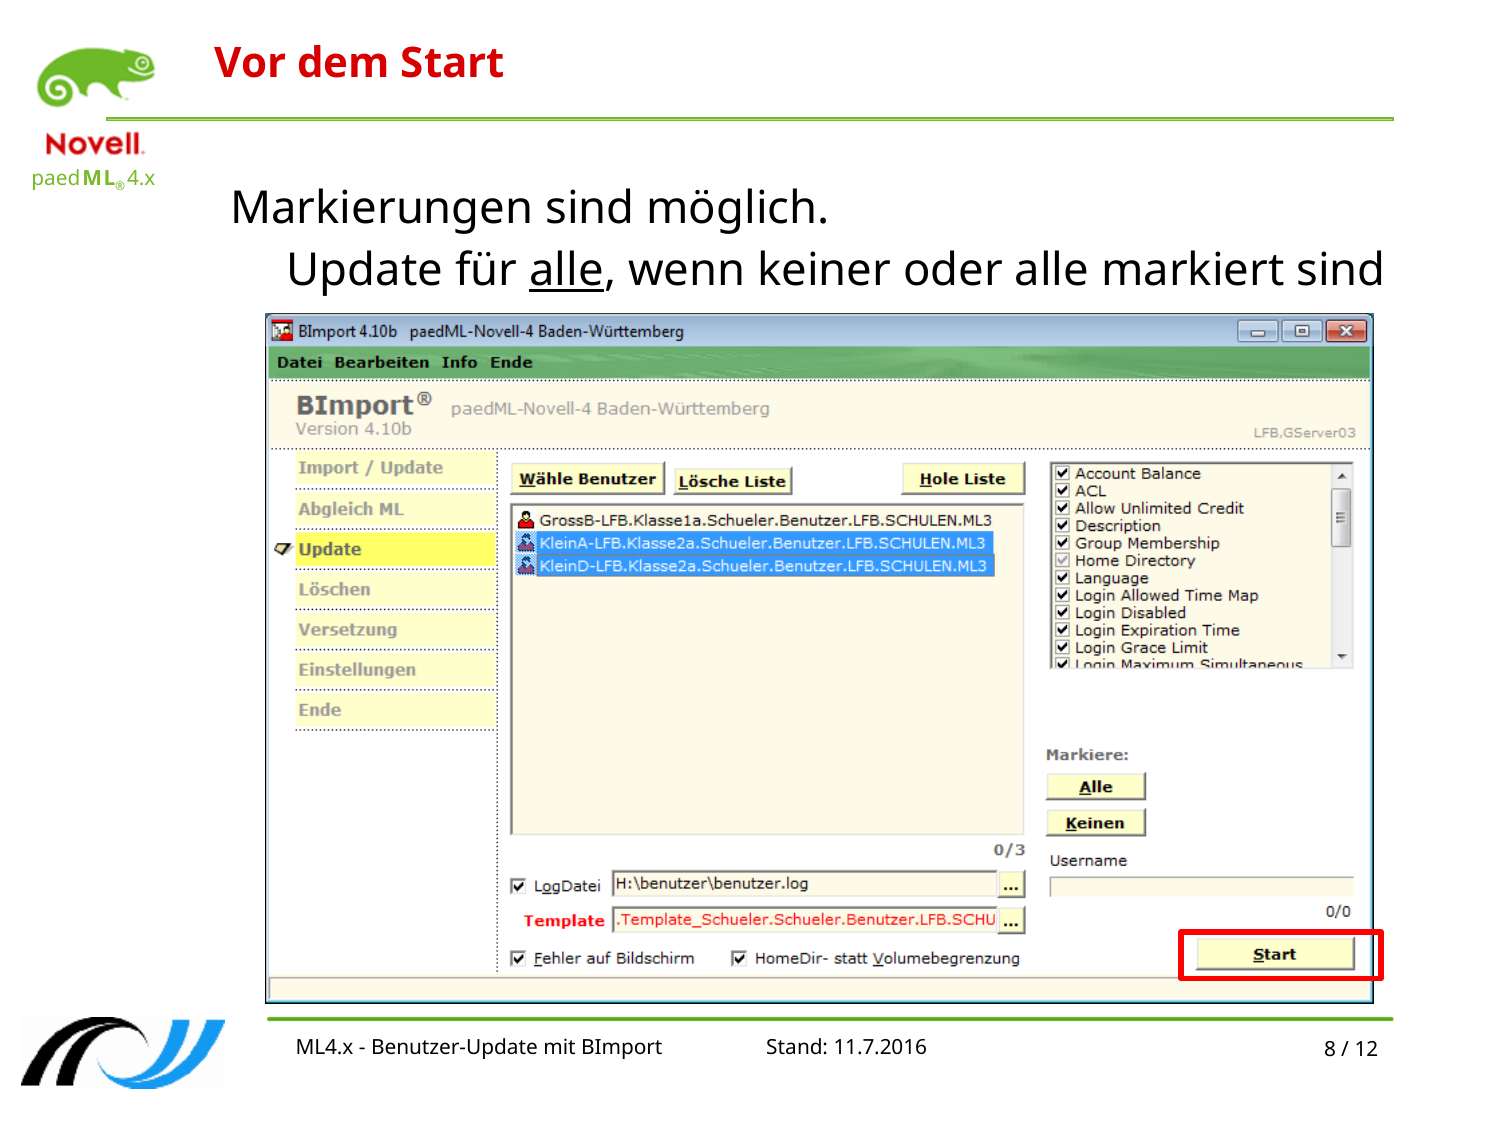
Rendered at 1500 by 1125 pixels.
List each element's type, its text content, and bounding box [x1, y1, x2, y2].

text_box [1181, 931, 1382, 979]
picture [24, 32, 167, 175]
picture [265, 355, 1374, 1004]
picture [21, 1017, 225, 1089]
list Markierungen sind möglich. Update für alle, wenn keiner oder alle markiert sind [230, 174, 1477, 355]
title Vor dem Start [214, 16, 1393, 108]
